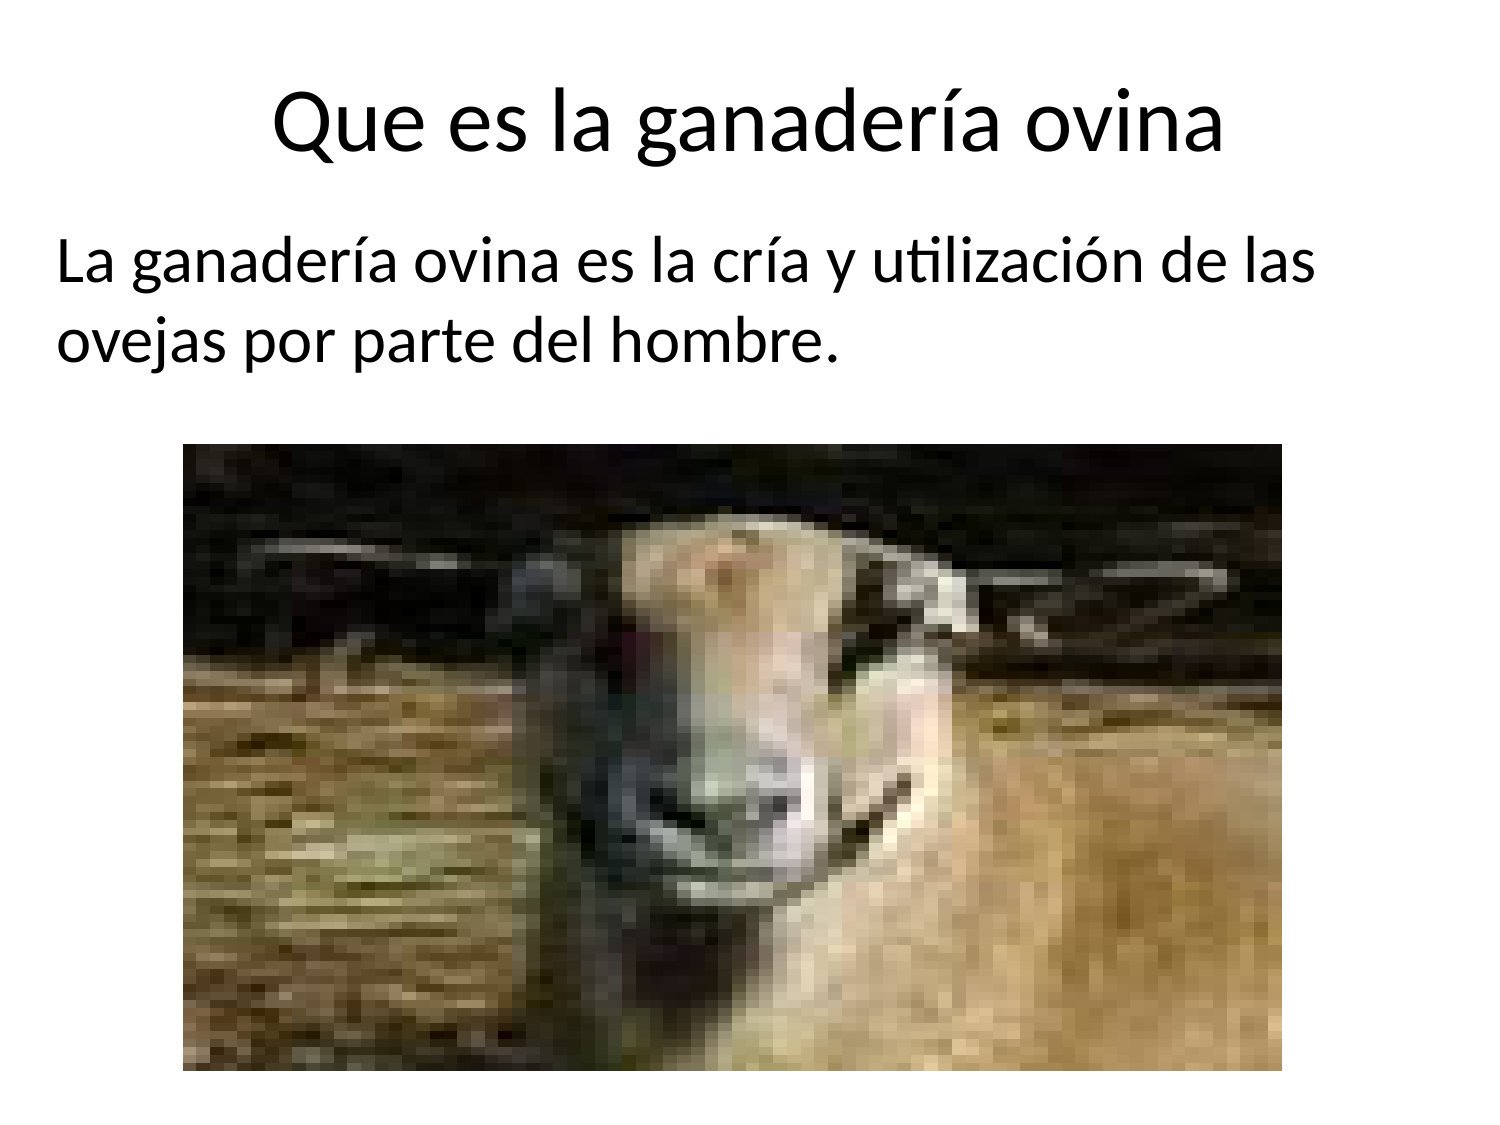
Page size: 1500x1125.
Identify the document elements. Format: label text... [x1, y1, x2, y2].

title Que es la ganadería ovina [75, 45, 1426, 185]
list La ganadería ovina es la cría y utilización de las ovejas por parte del hombre. [41, 208, 1459, 1083]
picture [183, 444, 1282, 1071]
